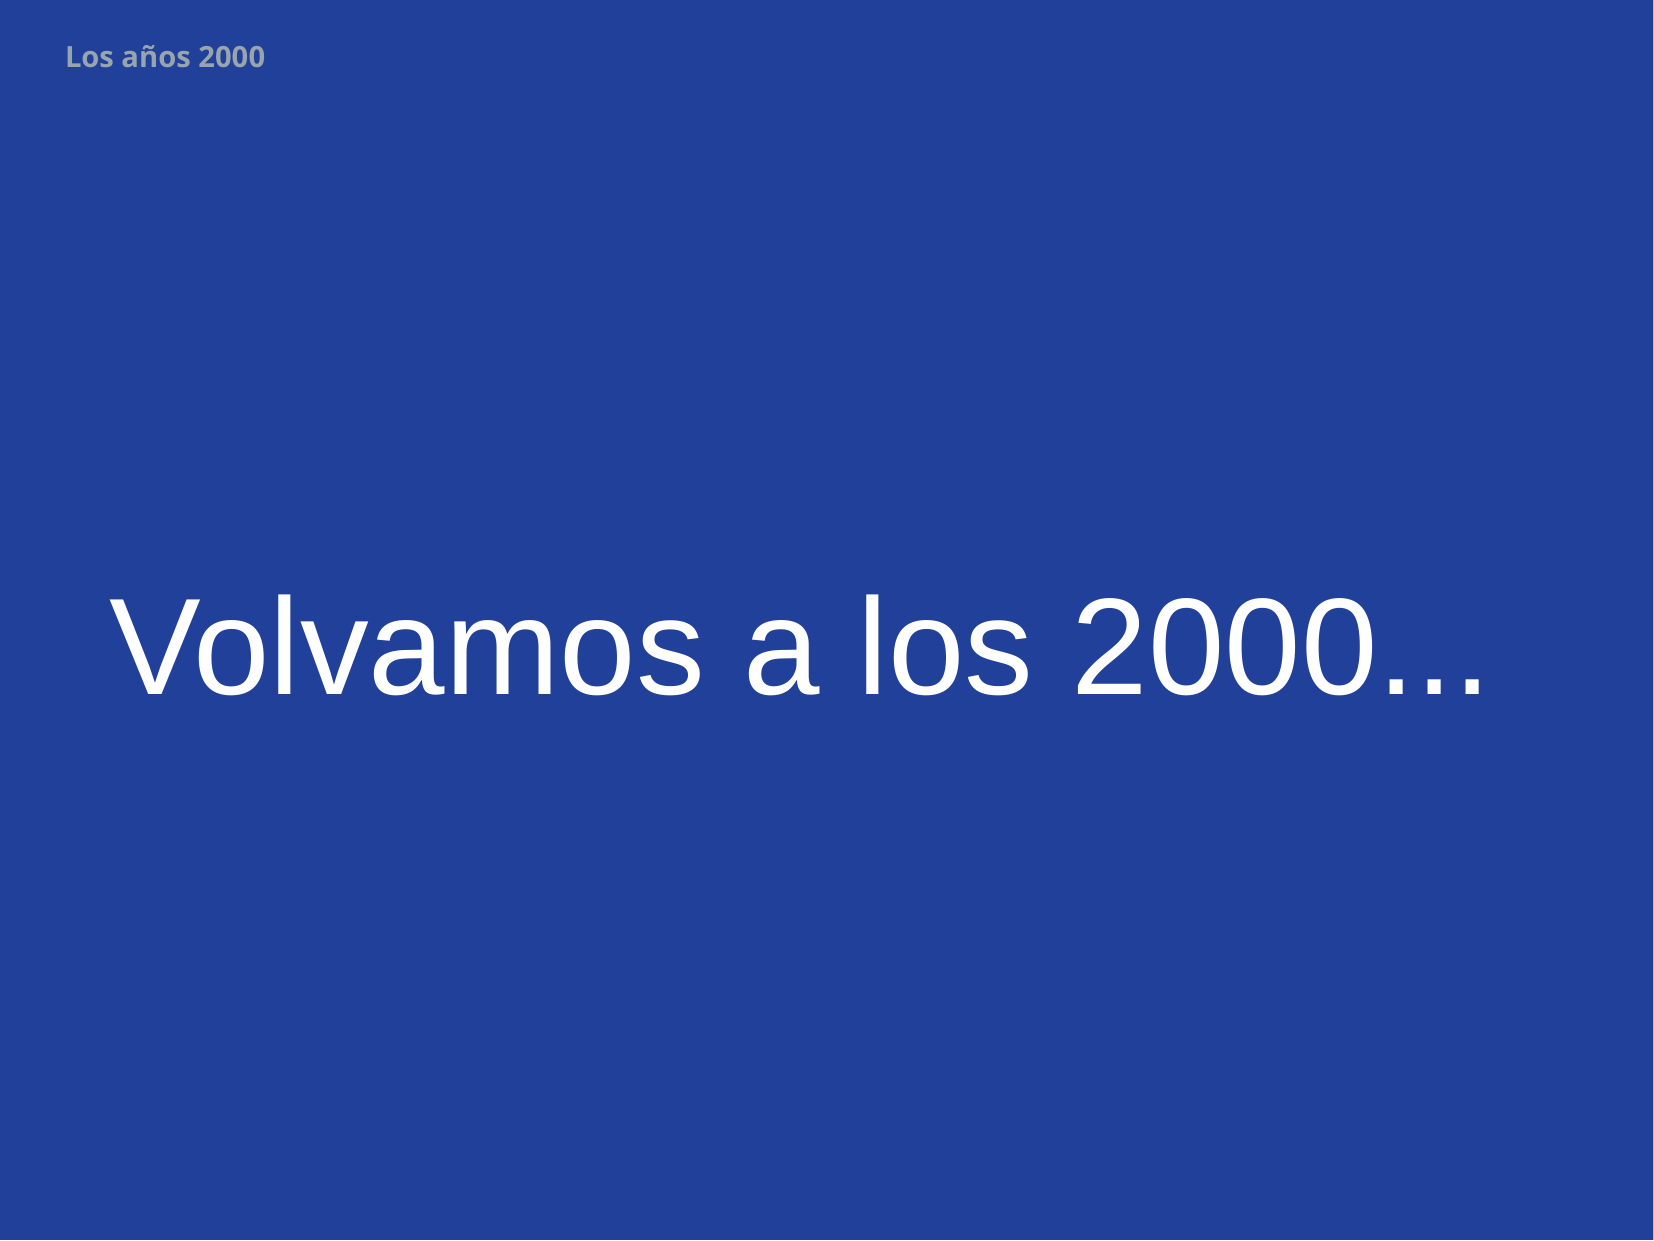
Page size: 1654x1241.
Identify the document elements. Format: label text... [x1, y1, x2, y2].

text_box Volvamos a los 2000... [94, 159, 1595, 1083]
text_box Los años 2000 [64, 38, 733, 74]
